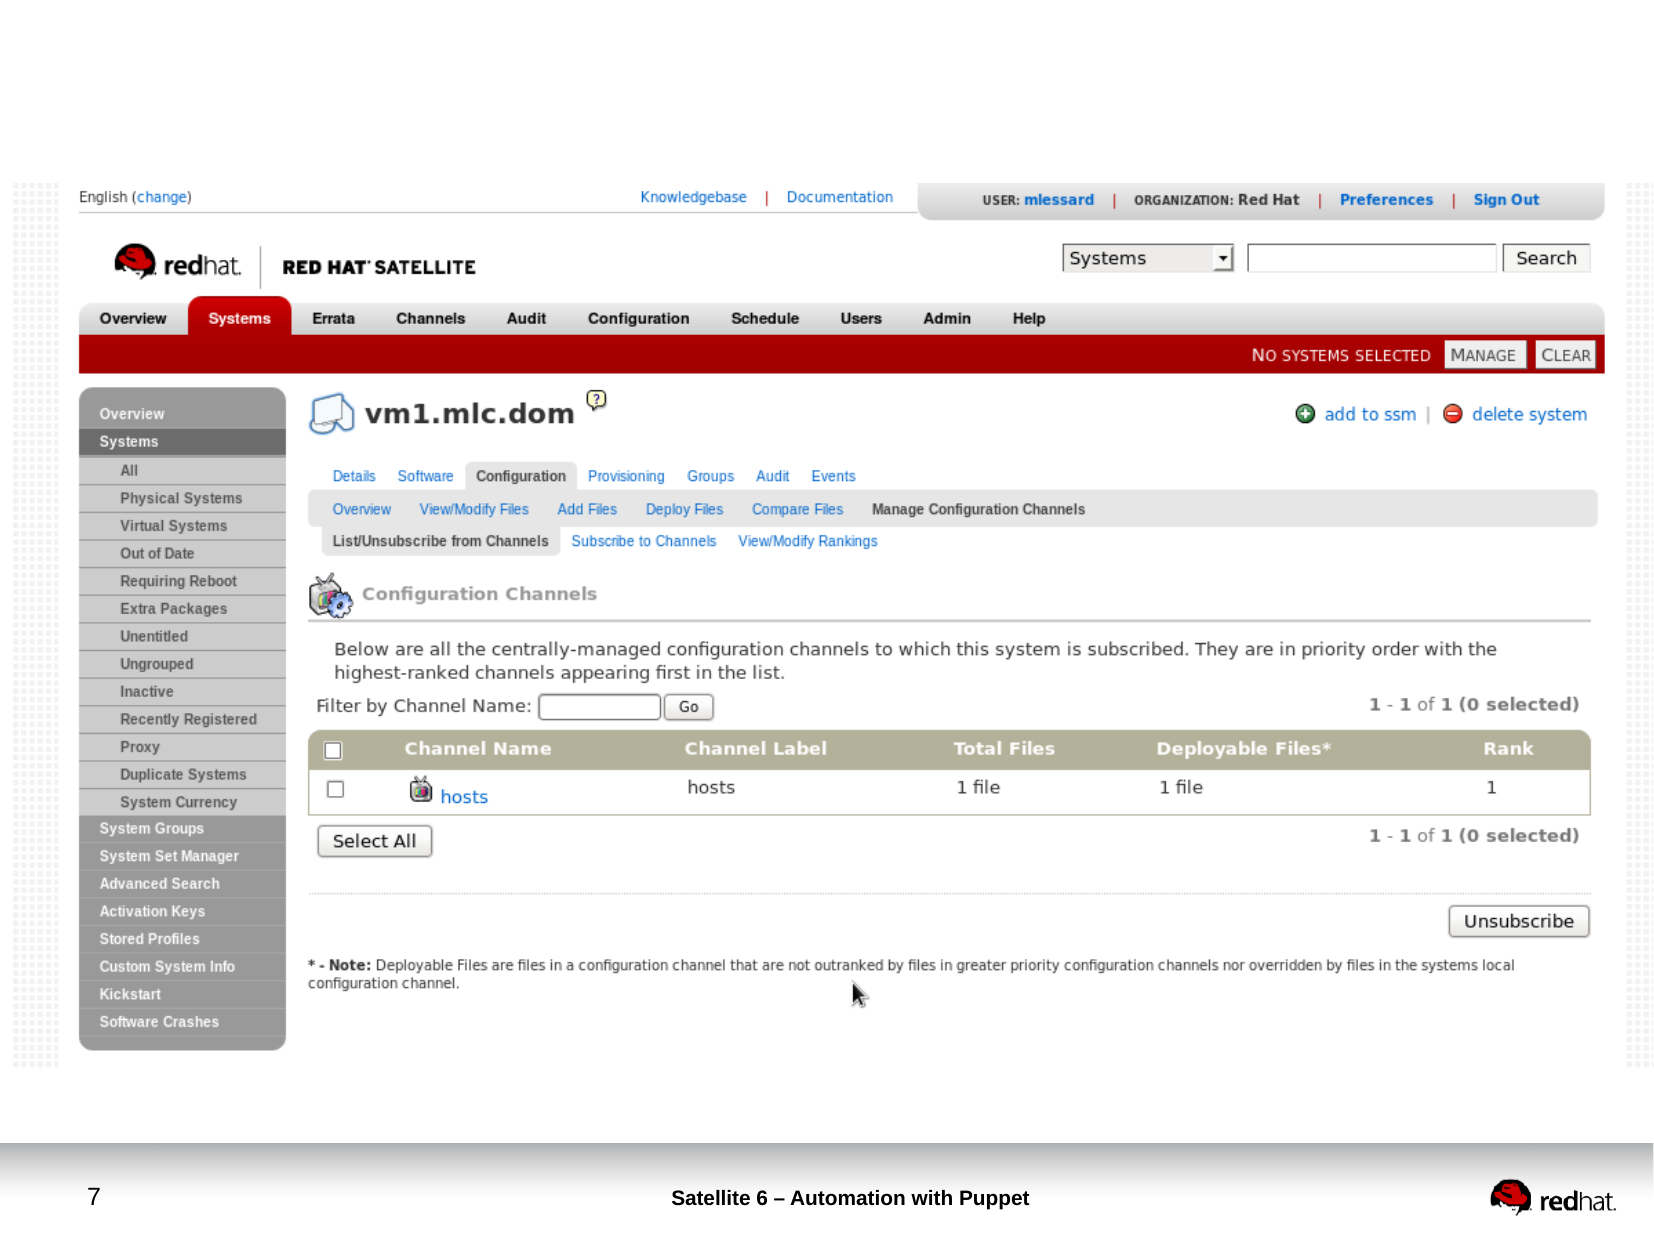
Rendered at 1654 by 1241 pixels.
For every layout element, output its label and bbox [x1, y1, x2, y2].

picture [13, 183, 1654, 1070]
picture [0, 1143, 1654, 1241]
